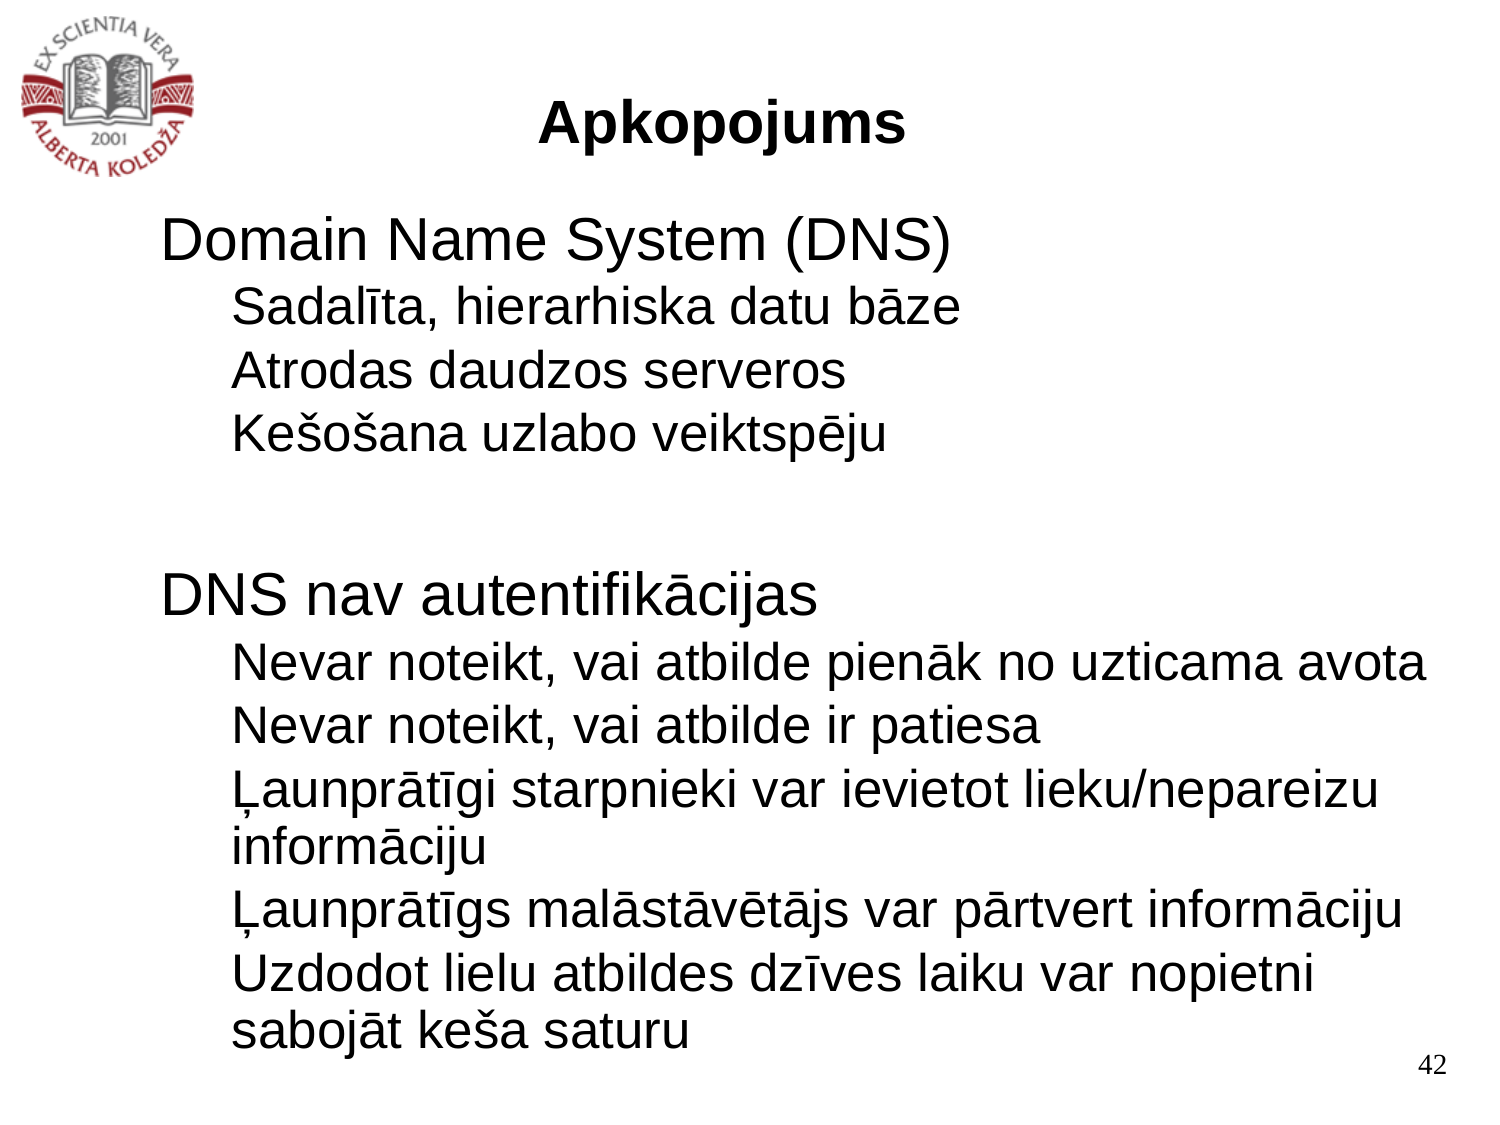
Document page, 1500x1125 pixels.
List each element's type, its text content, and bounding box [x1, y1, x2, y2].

list Domain Name System (DNS) Sadalīta, hierarhiska datu bāze Atrodas daudzos serveros Kešošana uzlabo veiktspēju DNS nav autentifikācijas Nevar noteikt, vai atbilde pienāk no uzticama avota Nevar noteikt, vai atbilde ir patiesa Ļaunprātīgi starpnieki var ievietot lieku/nepareizu informāciju Ļaunprātīgs malāstāvētājs var pārtvert informāciju Uzdodot lielu atbildes dzīves laiku var nopietni sabojāt keša saturu [74, 200, 1463, 1101]
title Apkopojums [50, 62, 1374, 175]
picture [21, 16, 194, 177]
